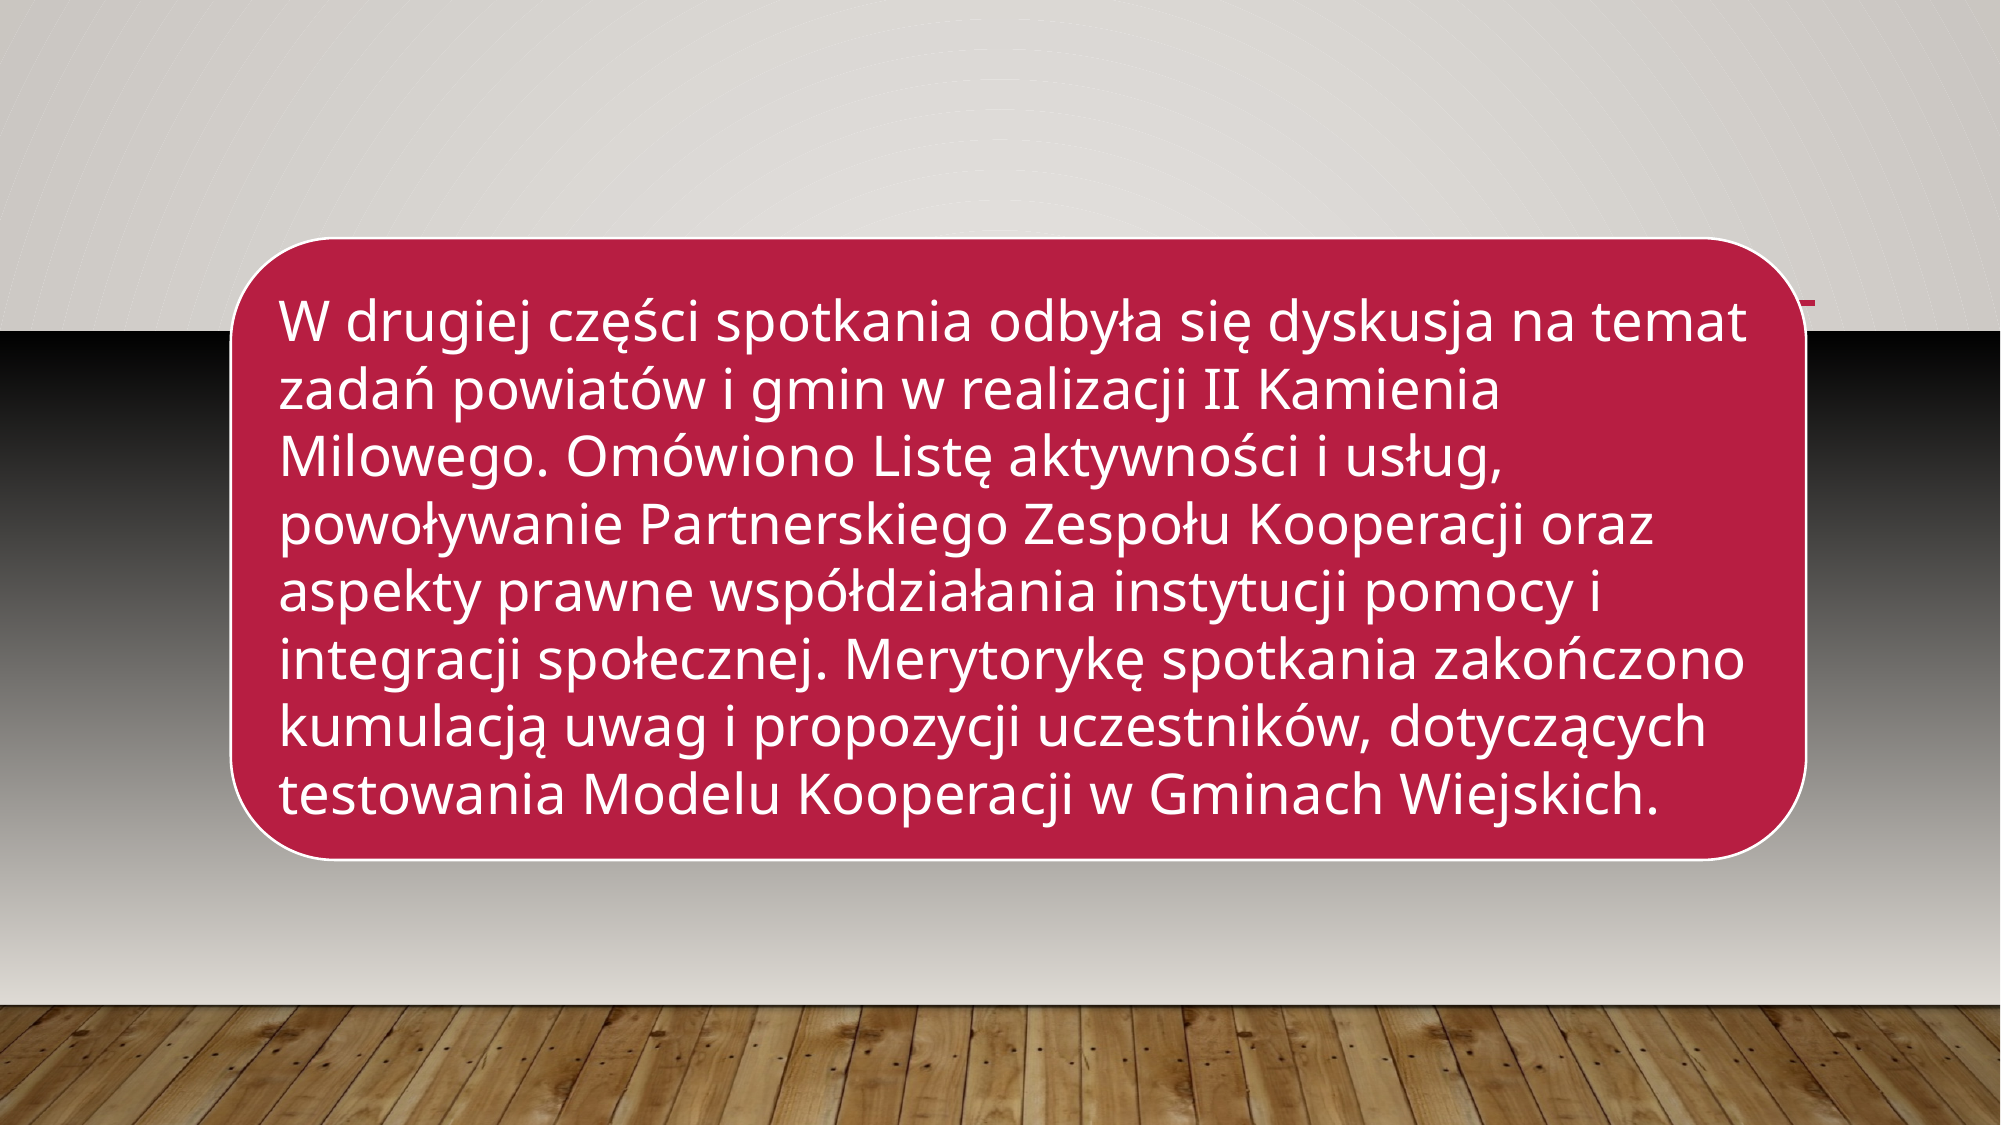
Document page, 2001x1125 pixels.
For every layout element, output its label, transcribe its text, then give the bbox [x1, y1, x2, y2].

text_box W drugiej części spotkania odbyła się dyskusja na temat zadań powiatów i gmin w realizacji II Kamienia Milowego. Omówiono Listę aktywności i usług, powoływanie Partnerskiego Zespołu Kooperacji oraz aspekty prawne współdziałania instytucji pomocy i integracji społecznej. Merytorykę spotkania zakończono kumulacją uwag i propozycji uczestników, dotyczących testowania Modelu Kooperacji w Gminach Wiejskich. [230, 238, 1807, 860]
